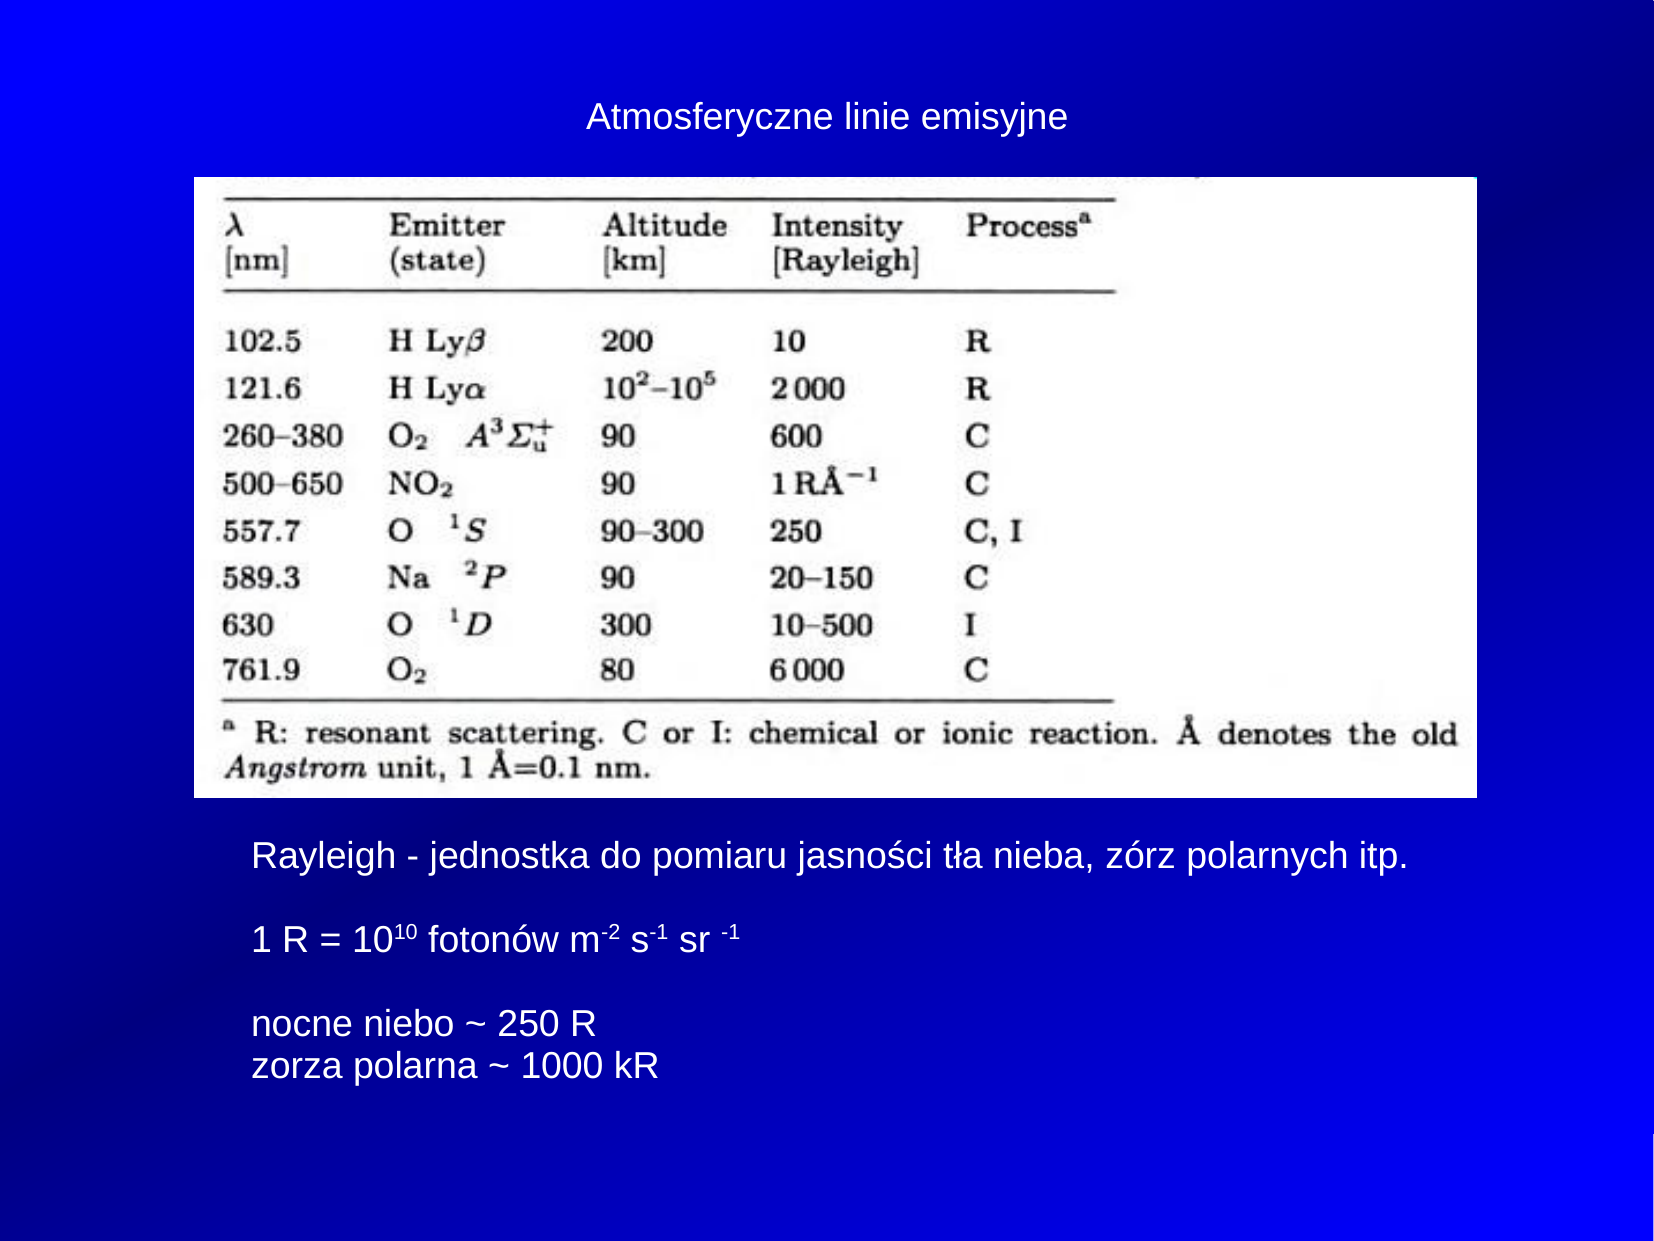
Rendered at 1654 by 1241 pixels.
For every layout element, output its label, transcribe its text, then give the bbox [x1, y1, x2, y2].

text_box Atmosferyczne linie emisyjne [571, 88, 1084, 146]
picture [194, 177, 1477, 798]
text_box Rayleigh - jednostka do pomiaru jasności tła nieba, zórz polarnych itp. 1 R = 1010 fotonów m-2 s-1 sr -1 nocne niebo ~ 250 R zorza polarna ~ 1000 kR [236, 826, 1425, 1095]
